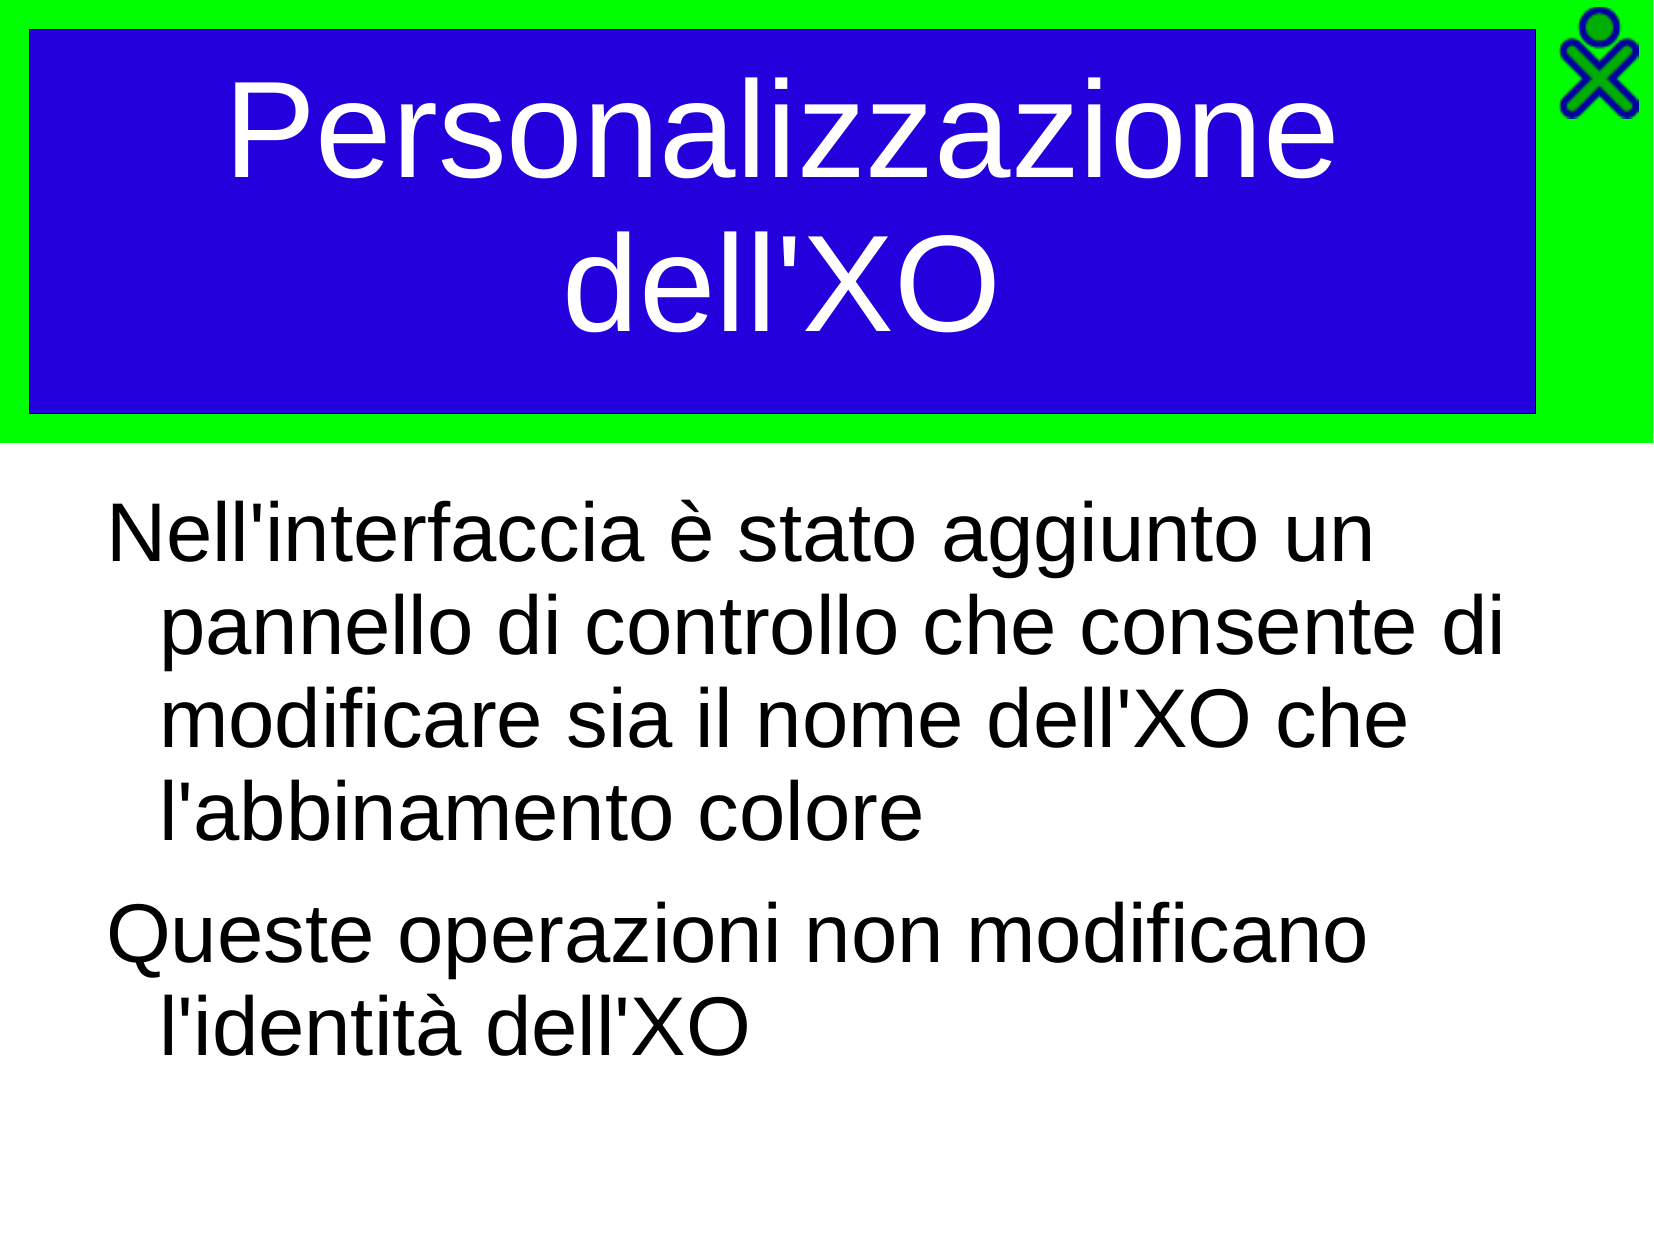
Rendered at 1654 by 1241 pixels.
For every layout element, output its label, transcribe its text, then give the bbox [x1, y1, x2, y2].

list Nell'interfaccia è stato aggiunto un pannello di controllo che consente di modificare sia il nome dell'XO che l'abbinamento colore Queste operazioni non modificano l'identità dell'XO [88, 485, 1577, 1108]
title Personalizzazione dell'XO [59, 0, 1506, 414]
picture [1559, 7, 1639, 119]
